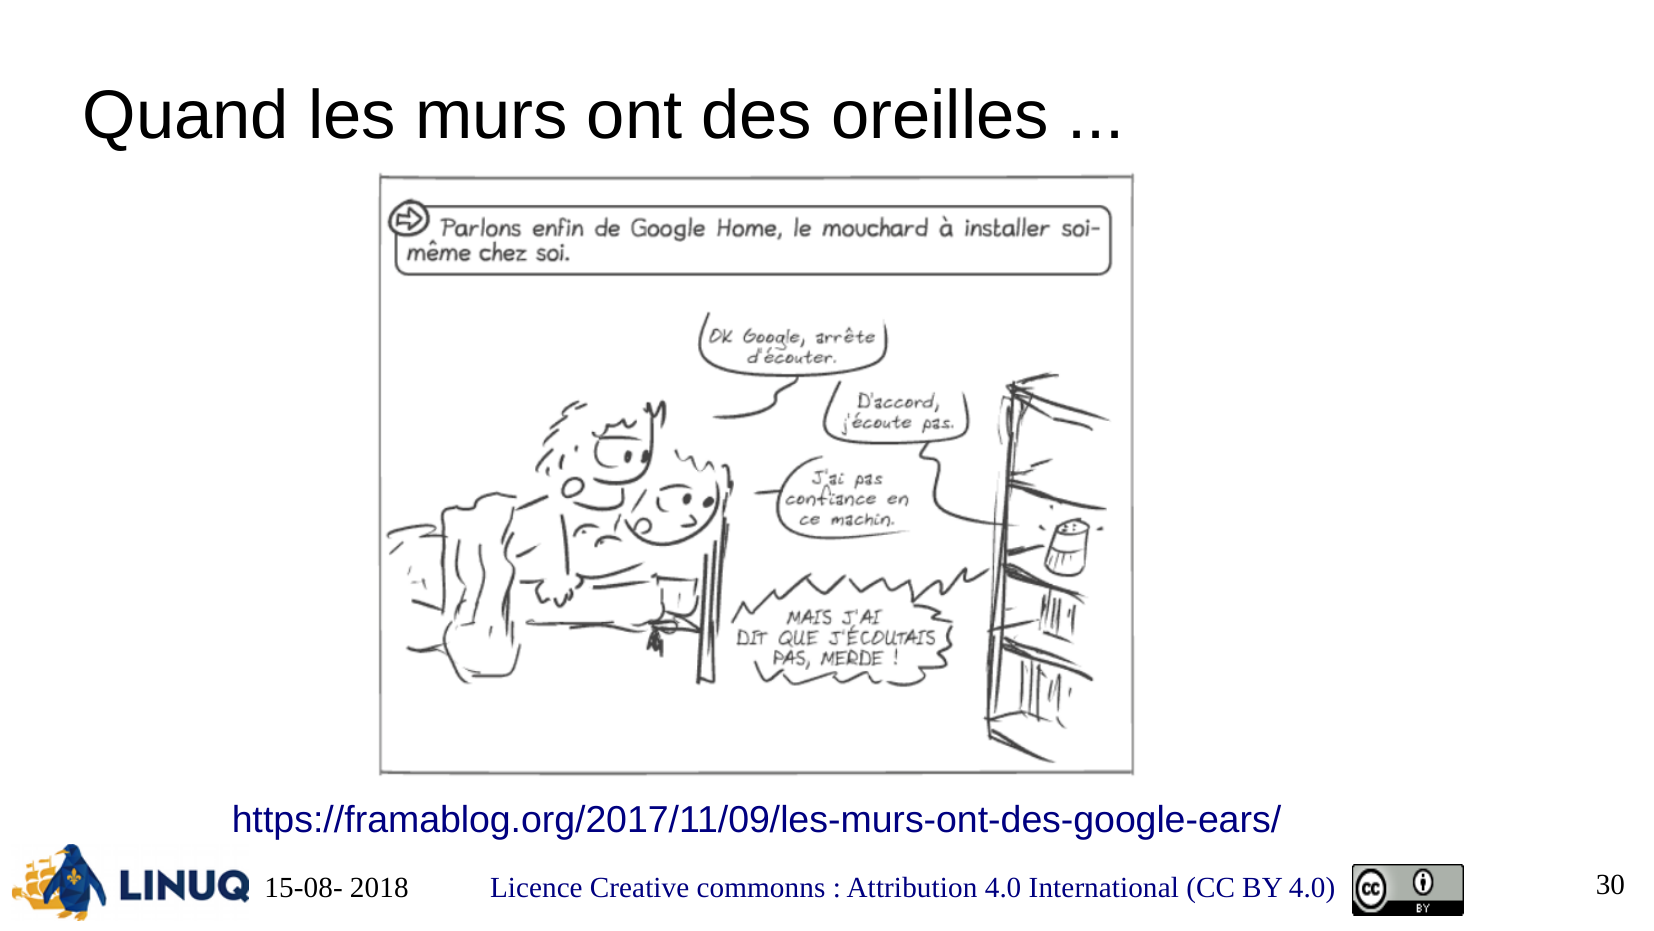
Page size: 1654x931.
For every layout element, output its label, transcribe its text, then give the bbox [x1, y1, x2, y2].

title Quand les murs ont des oreilles ... [82, 37, 1571, 193]
text_box https://framablog.org/2017/11/09/les-murs-ont-des-google-ears/ [217, 791, 1300, 849]
picture [11, 844, 249, 921]
picture [1352, 864, 1464, 916]
picture [370, 165, 1146, 784]
